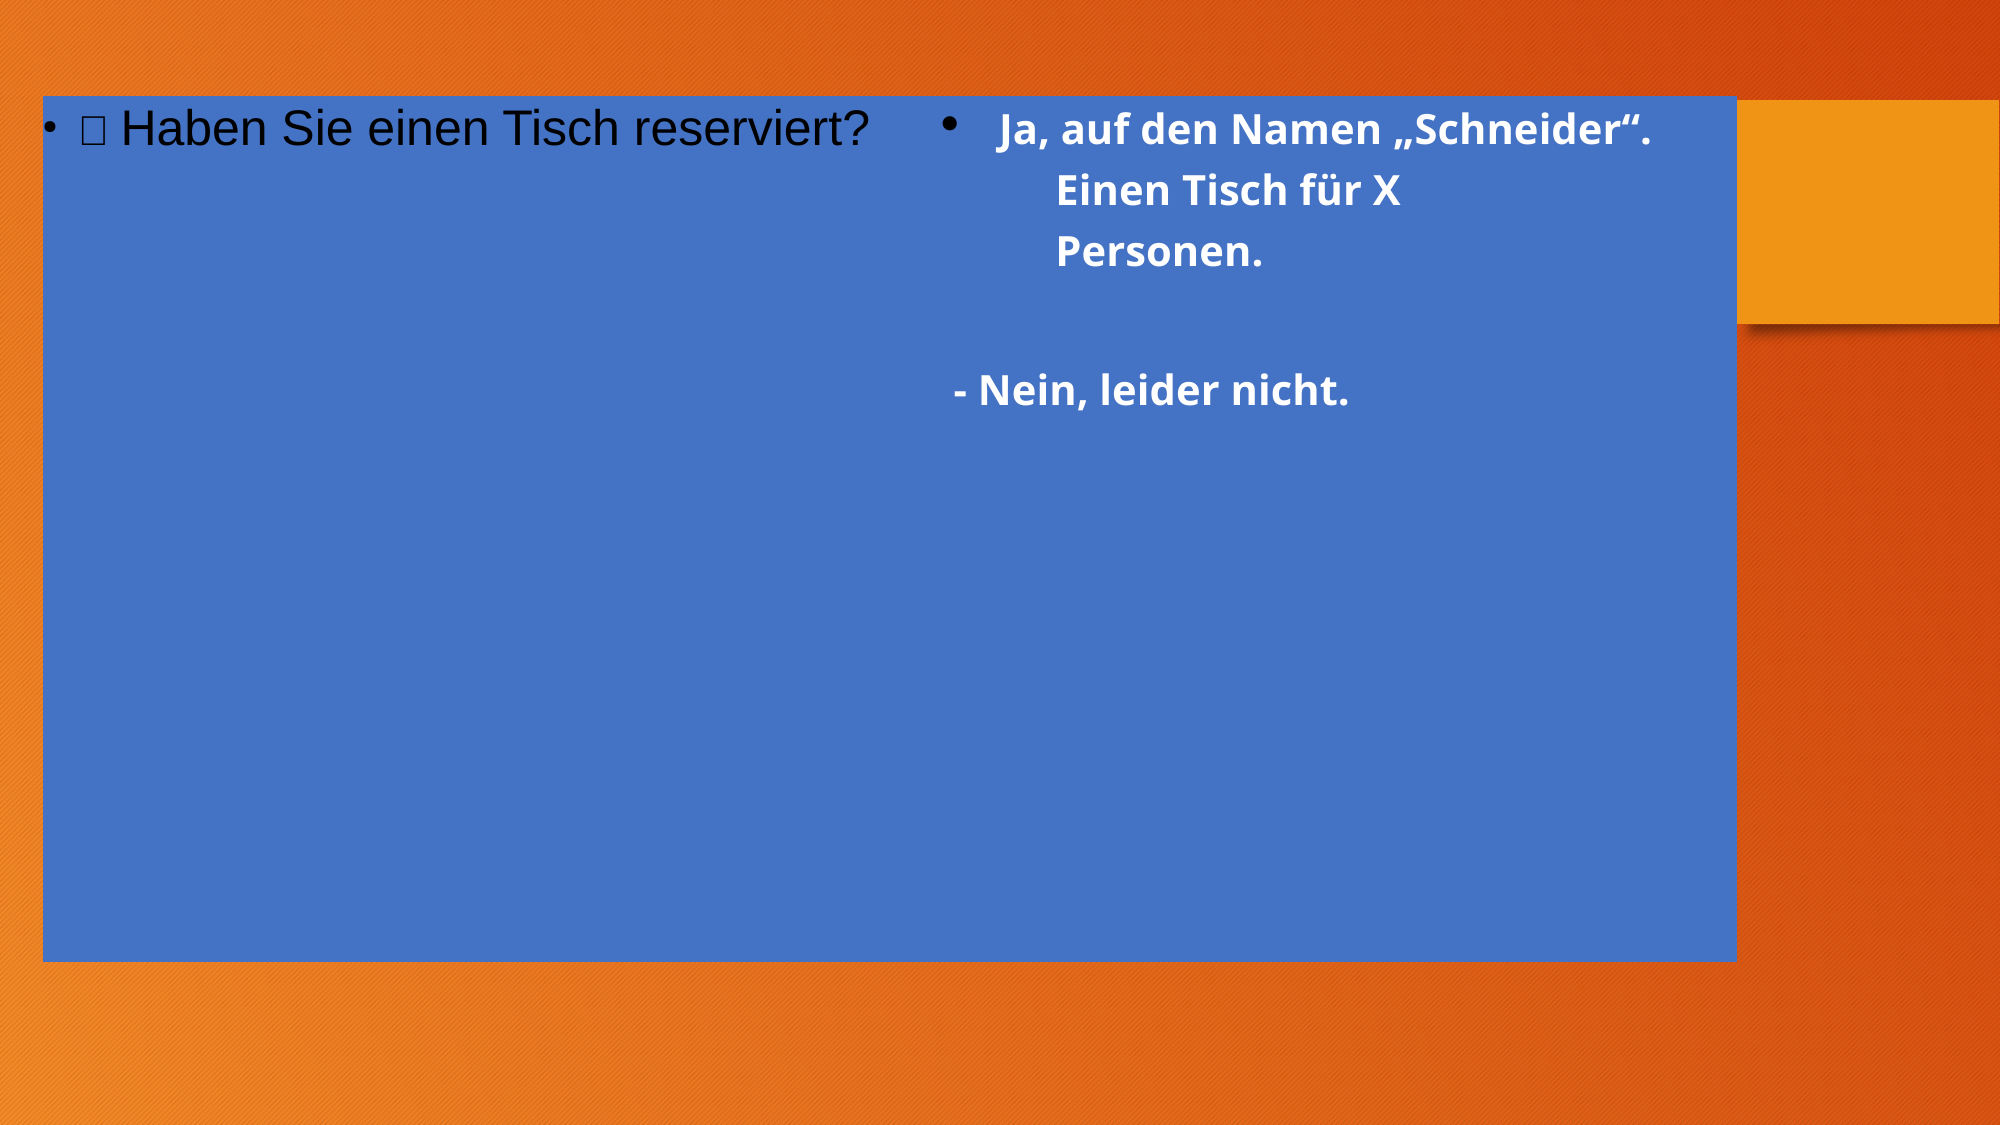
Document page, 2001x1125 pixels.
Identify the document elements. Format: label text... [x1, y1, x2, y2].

table_header  Haben Sie einen Tisch reserviert? [43, 96, 943, 962]
table_header Ja, auf den Namen „Schneider“. Einen Tisch für X Personen. - Nein, leider nicht. [943, 96, 1737, 962]
